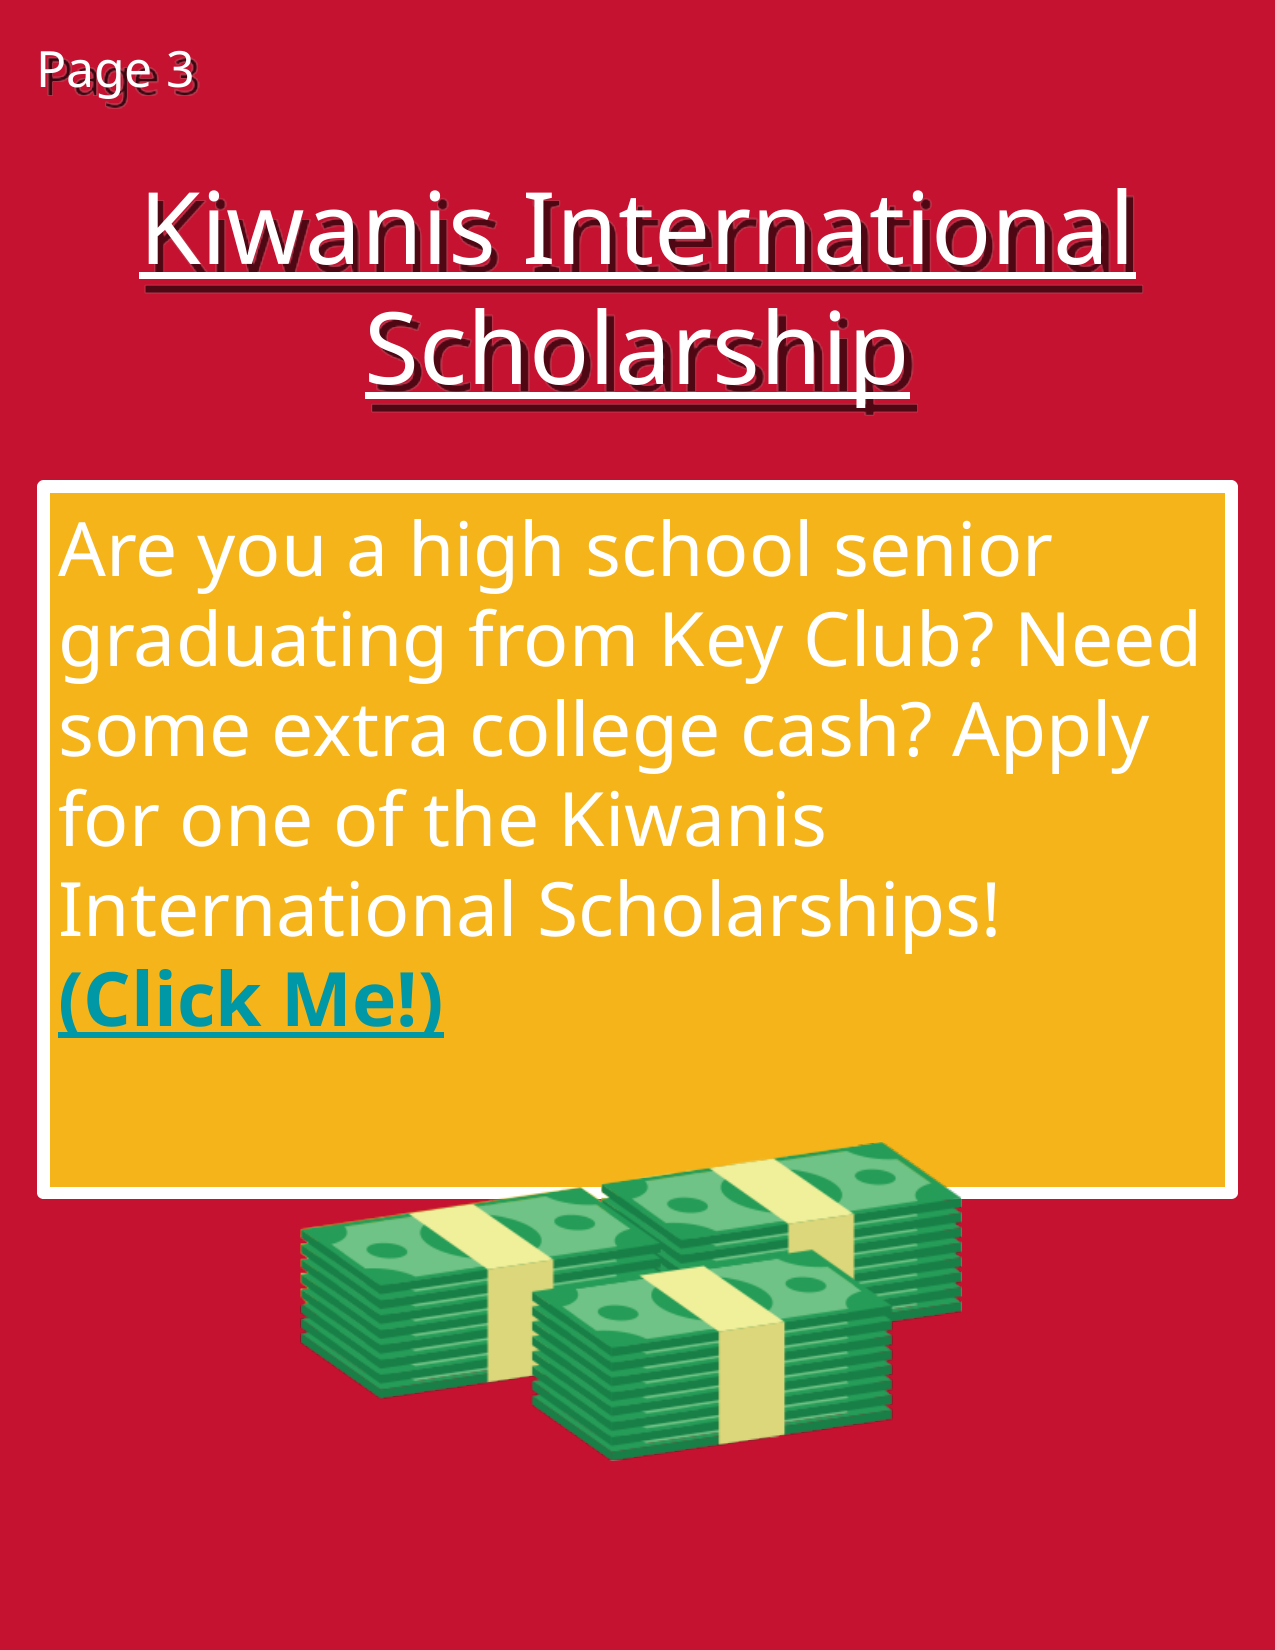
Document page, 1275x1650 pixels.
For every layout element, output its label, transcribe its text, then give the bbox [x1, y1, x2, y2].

text_box Are you a high school senior graduating from Key Club? Need some extra college cash? Apply for one of the Kiwanis International Scholarships! (Click Me!) [43, 486, 1232, 1193]
picture [254, 1031, 1021, 1550]
text_box Page 3 [21, 22, 244, 113]
title Kiwanis International Scholarship [32, 149, 1243, 334]
